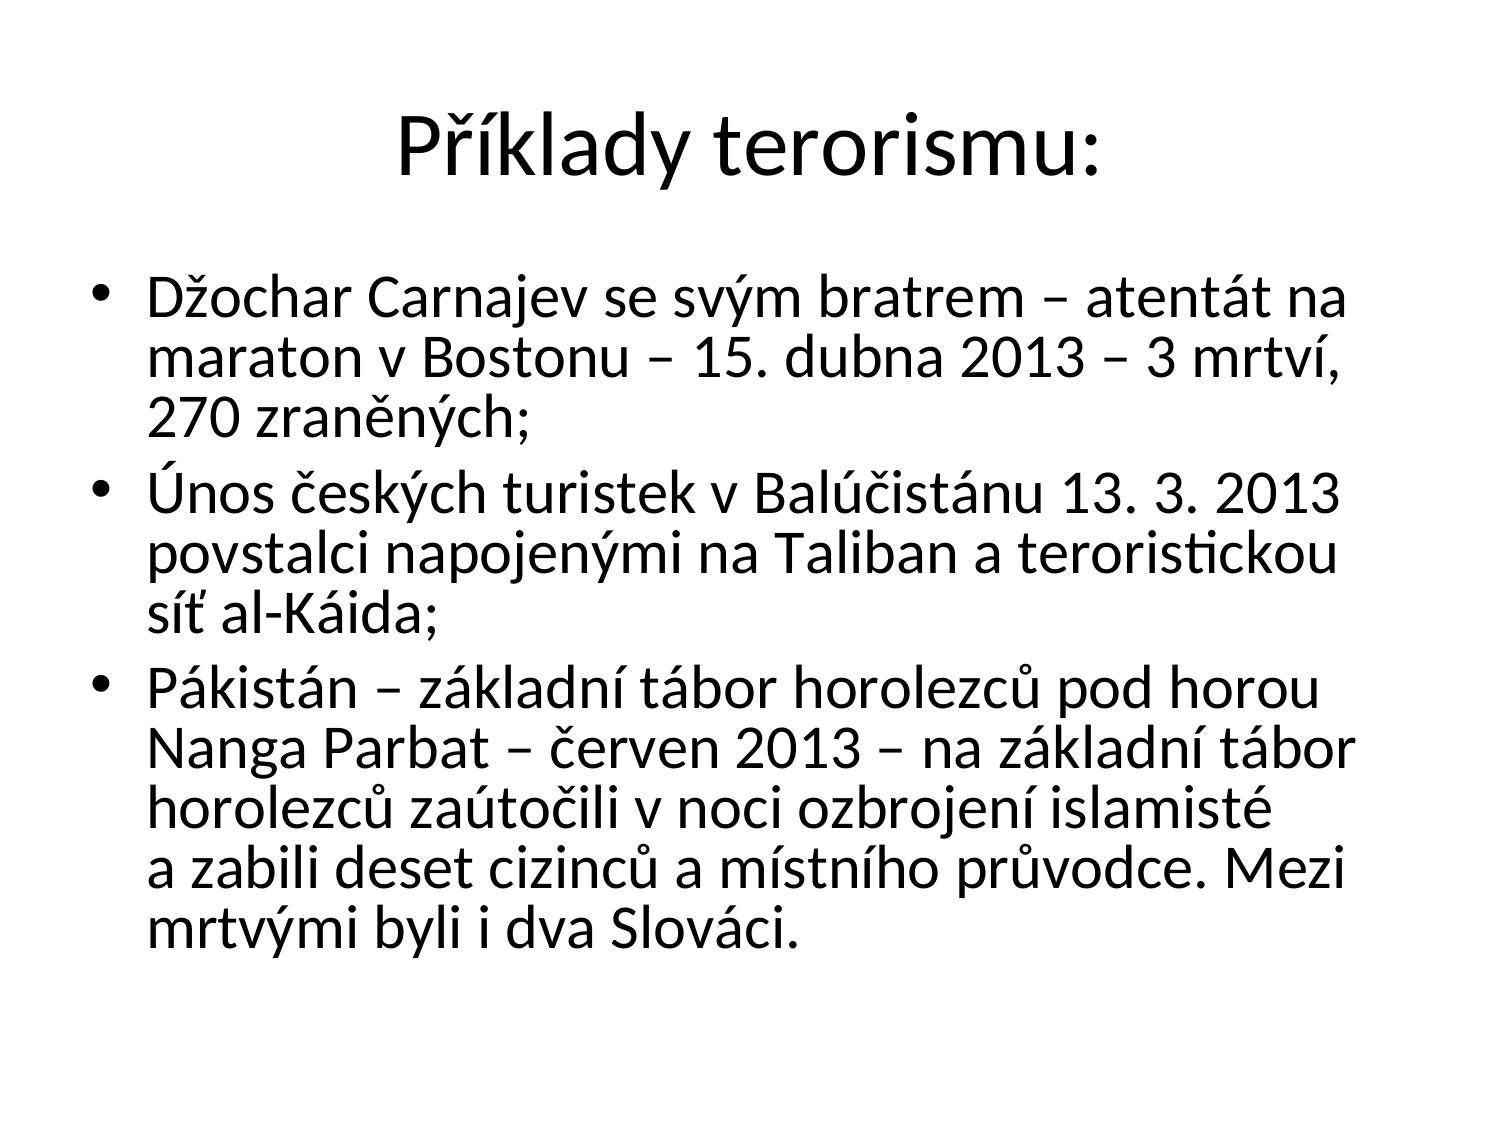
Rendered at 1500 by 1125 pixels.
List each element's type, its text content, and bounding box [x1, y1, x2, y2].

title Příklady terorismu: [75, 45, 1426, 233]
list Džochar Carnajev se svým bratrem – atentát na maraton v Bostonu – 15. dubna 2013 – 3 mrtví, 270 zraněných; Únos českých turistek v Balúčistánu 13. 3. 2013 povstalci napojenými na Taliban a teroristickou síť al-Káida; Pákistán – základní tábor horolezců pod horou Nanga Parbat – červen 2013 – na základní tábor horolezců zaútočili v noci ozbrojení islamisté a zabili deset cizinců a místního průvodce. Mezi mrtvými byli i dva Slováci. [75, 262, 1426, 1054]
